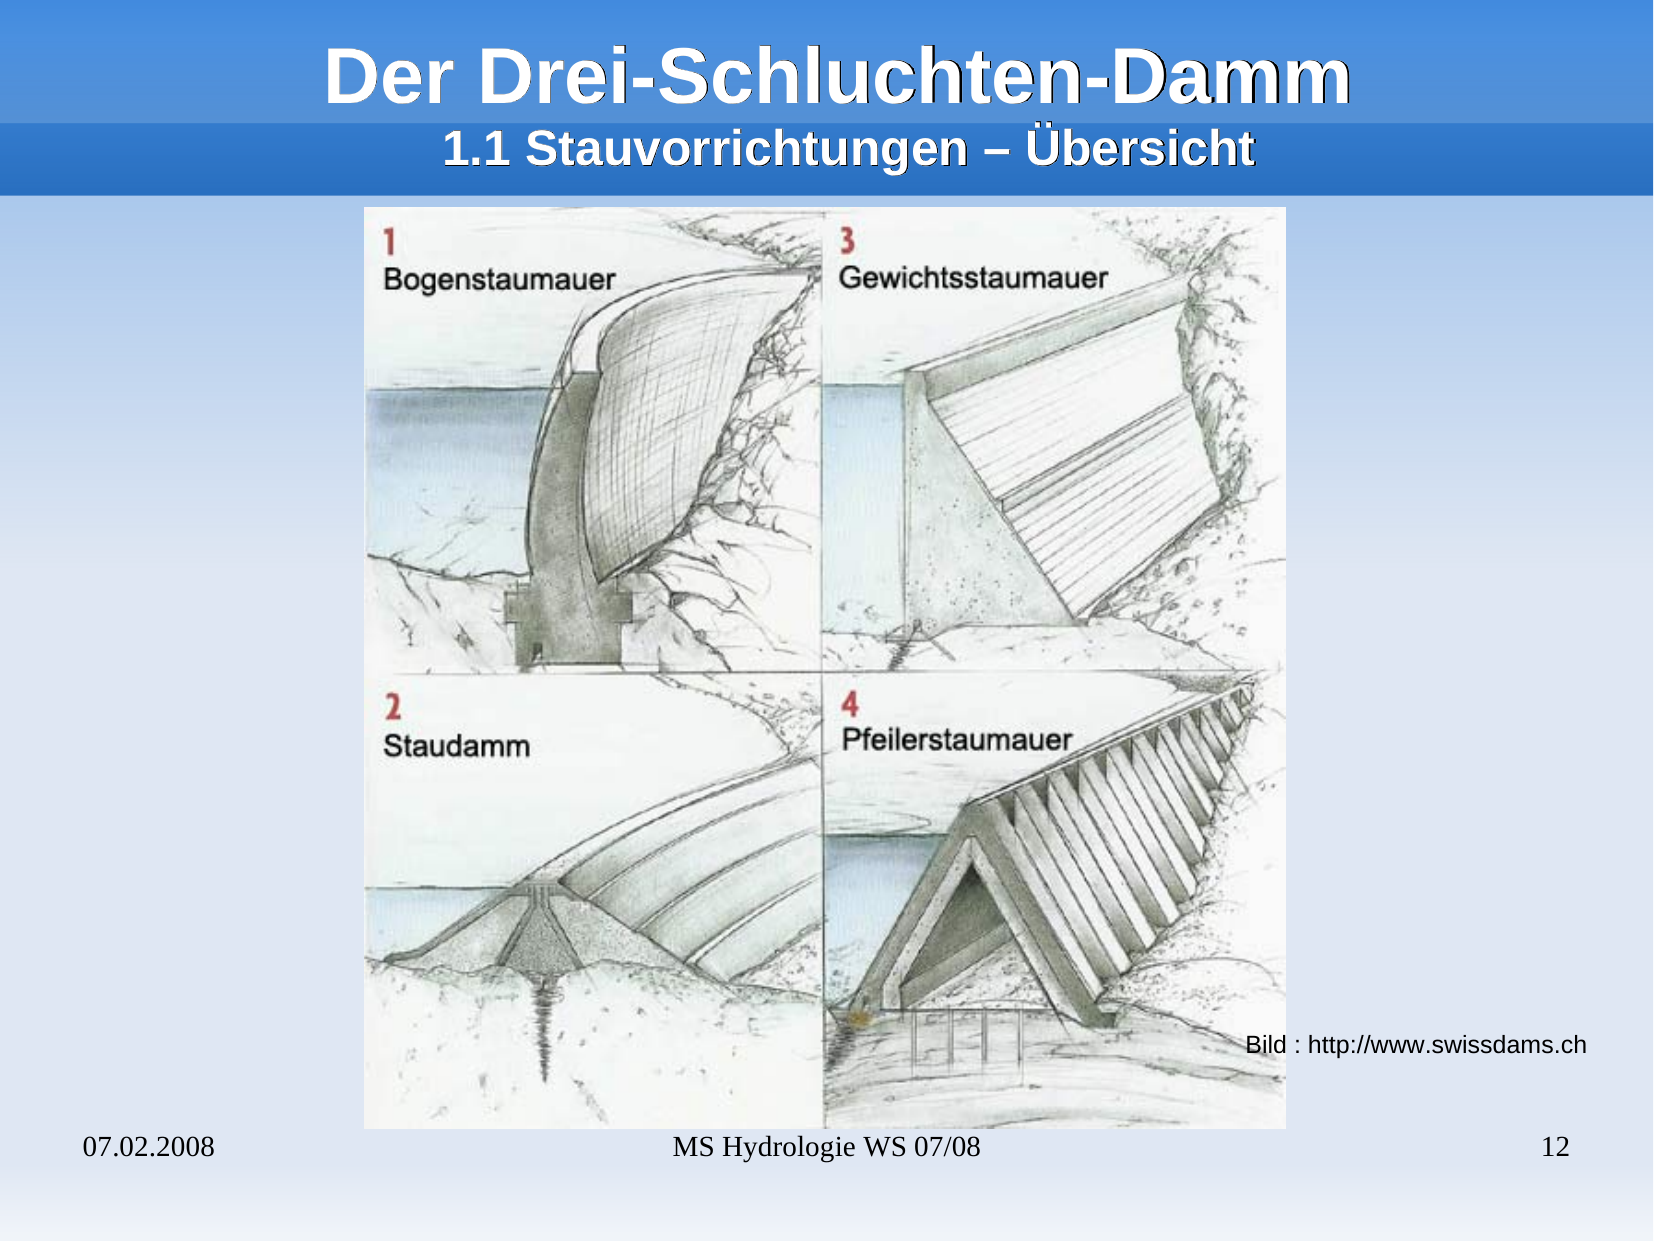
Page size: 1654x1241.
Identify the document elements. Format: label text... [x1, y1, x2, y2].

picture [0, 0, 1654, 1241]
list Bild : http://www.swissdams.ch [1227, 1031, 1646, 1111]
title Der Drei-Schluchten-Damm 1.1 Stauvorrichtungen – Übersicht [76, 0, 1565, 208]
